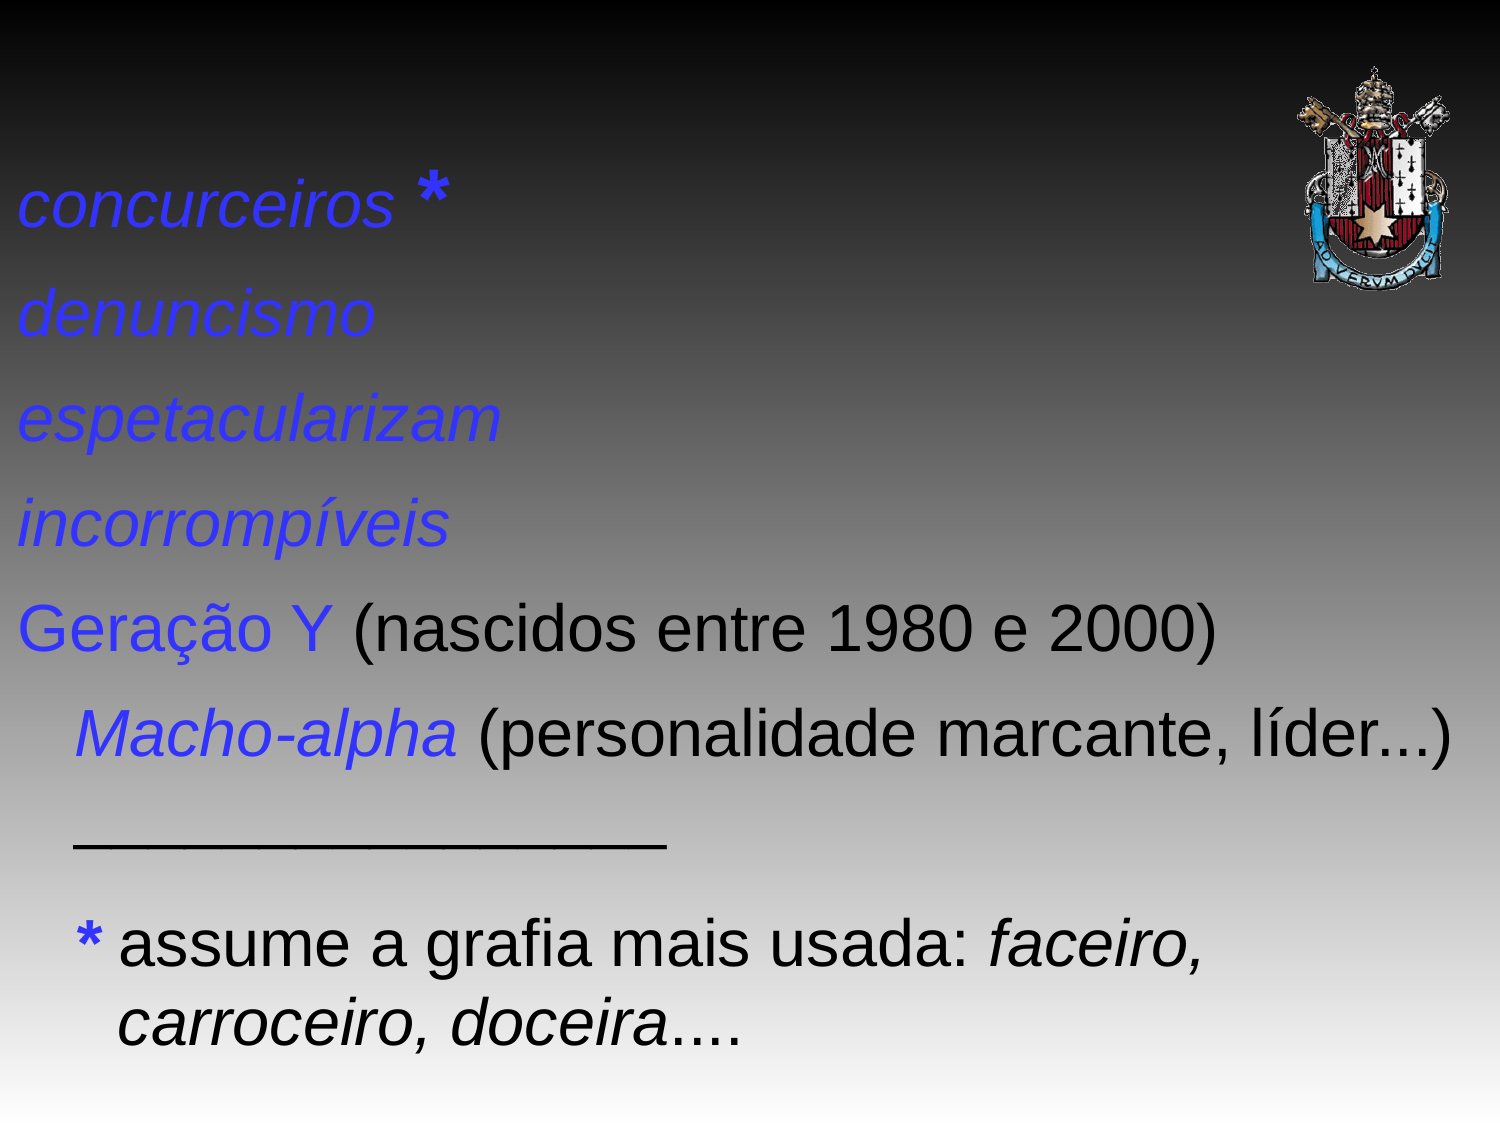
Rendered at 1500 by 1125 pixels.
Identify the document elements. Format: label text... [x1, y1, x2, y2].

chart [1297, 66, 1450, 291]
list concurceiros * denuncismo espetacularizam incorrompíveis Geração Y (nascidos entre 1980 e 2000) Macho-alpha (personalidade marcante, líder...) ________________ * assume a grafia mais usada: faceiro, carroceiro, doceira.... [0, 137, 1500, 1114]
